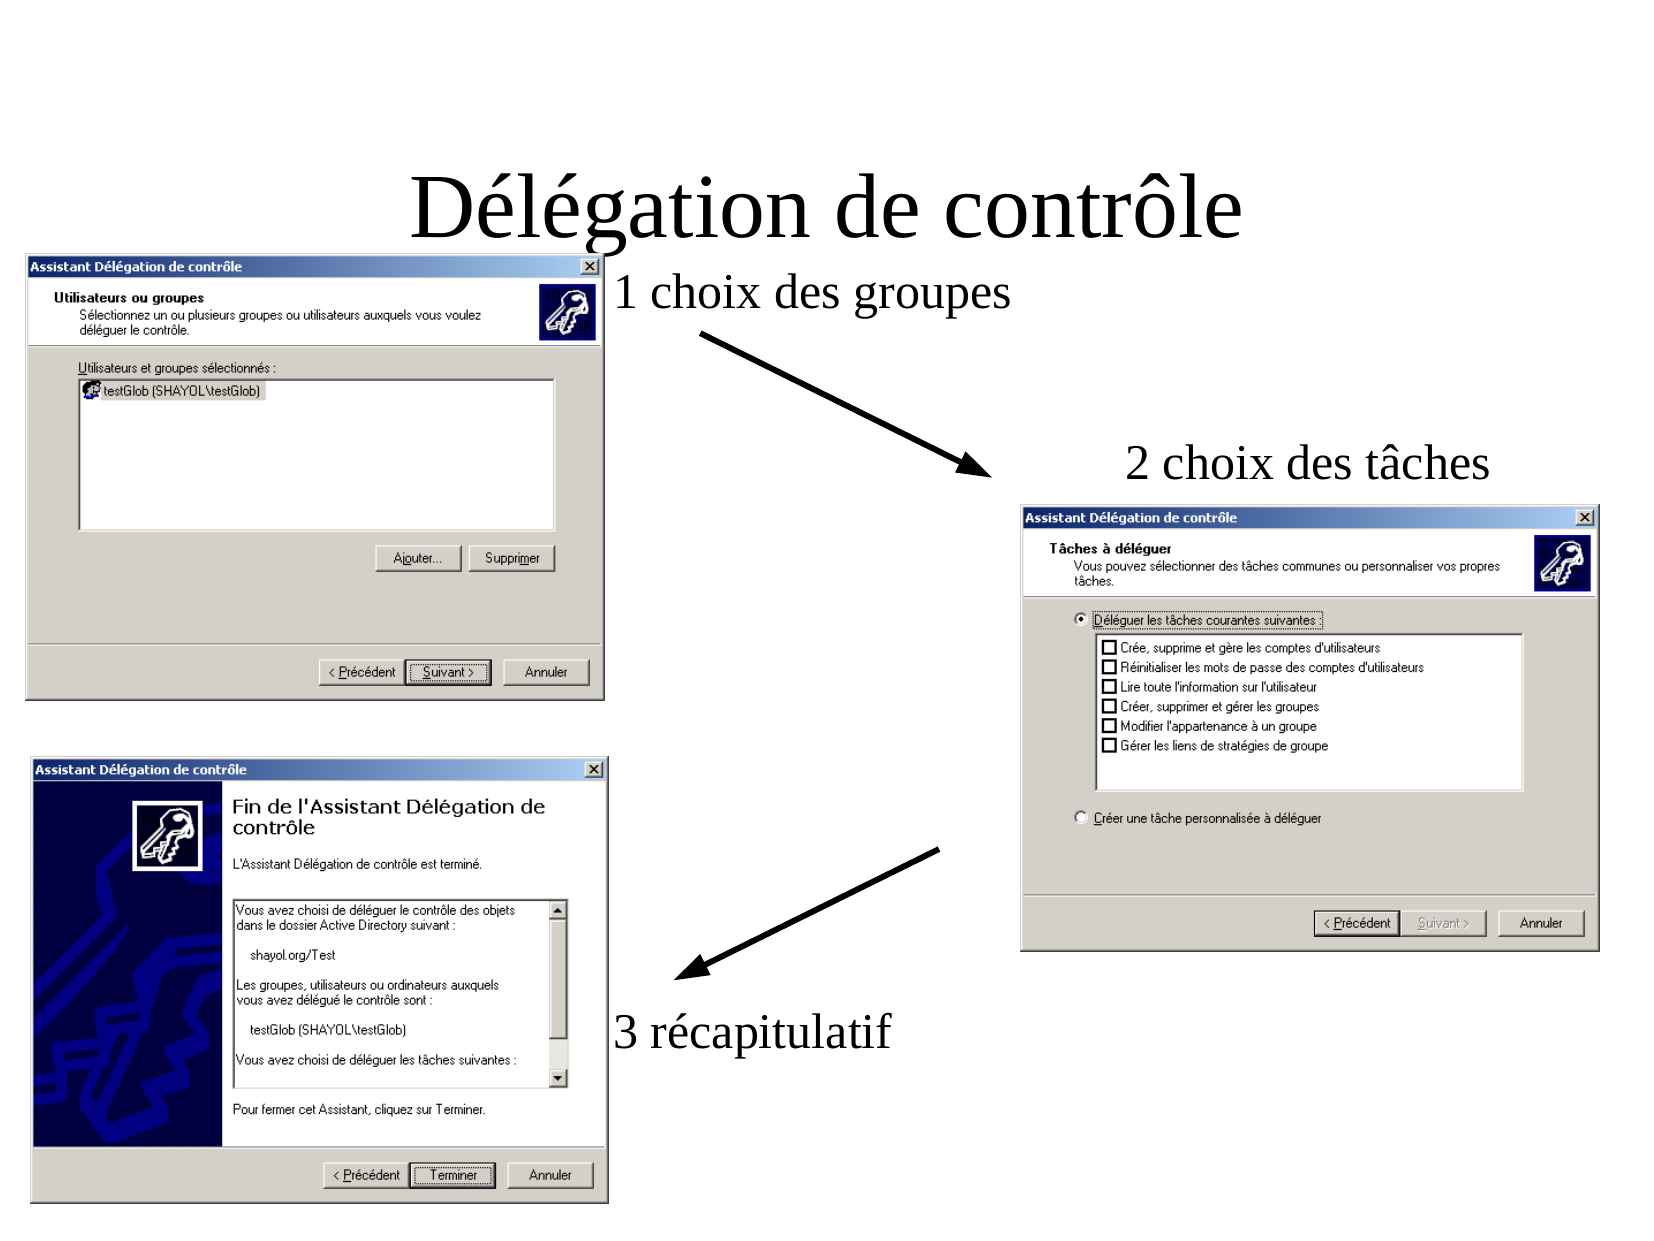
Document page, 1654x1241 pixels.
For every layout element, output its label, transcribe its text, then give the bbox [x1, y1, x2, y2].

text_box 3 récapitulatif [613, 1003, 896, 1061]
picture [30, 756, 609, 1204]
picture [1020, 504, 1600, 952]
picture [25, 253, 605, 701]
text_box 2 choix des tâches [1125, 434, 1494, 492]
text_box 1 choix des groupes [613, 263, 1014, 321]
title Délégation de contrôle [121, 102, 1534, 311]
